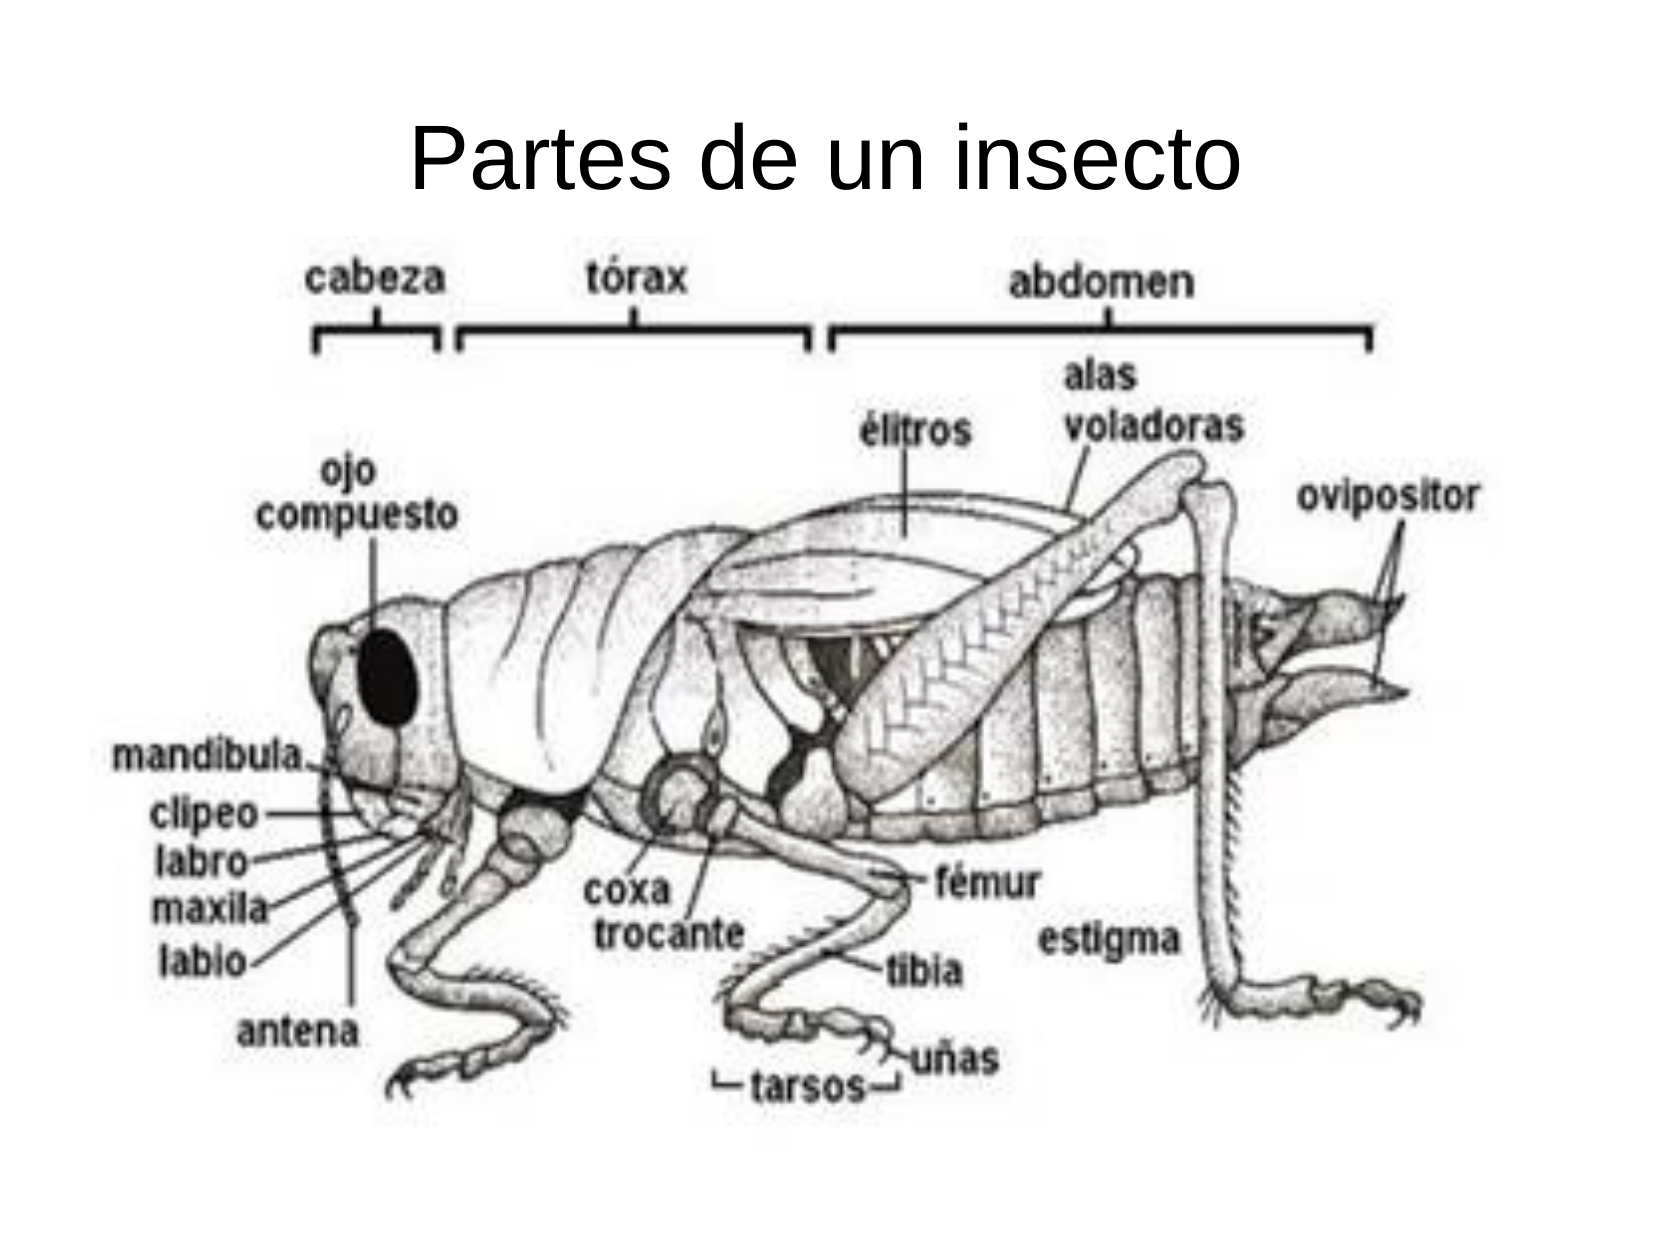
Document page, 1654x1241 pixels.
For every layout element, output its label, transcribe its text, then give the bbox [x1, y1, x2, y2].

title Partes de un insecto [82, 56, 1571, 250]
picture [88, 236, 1502, 1152]
